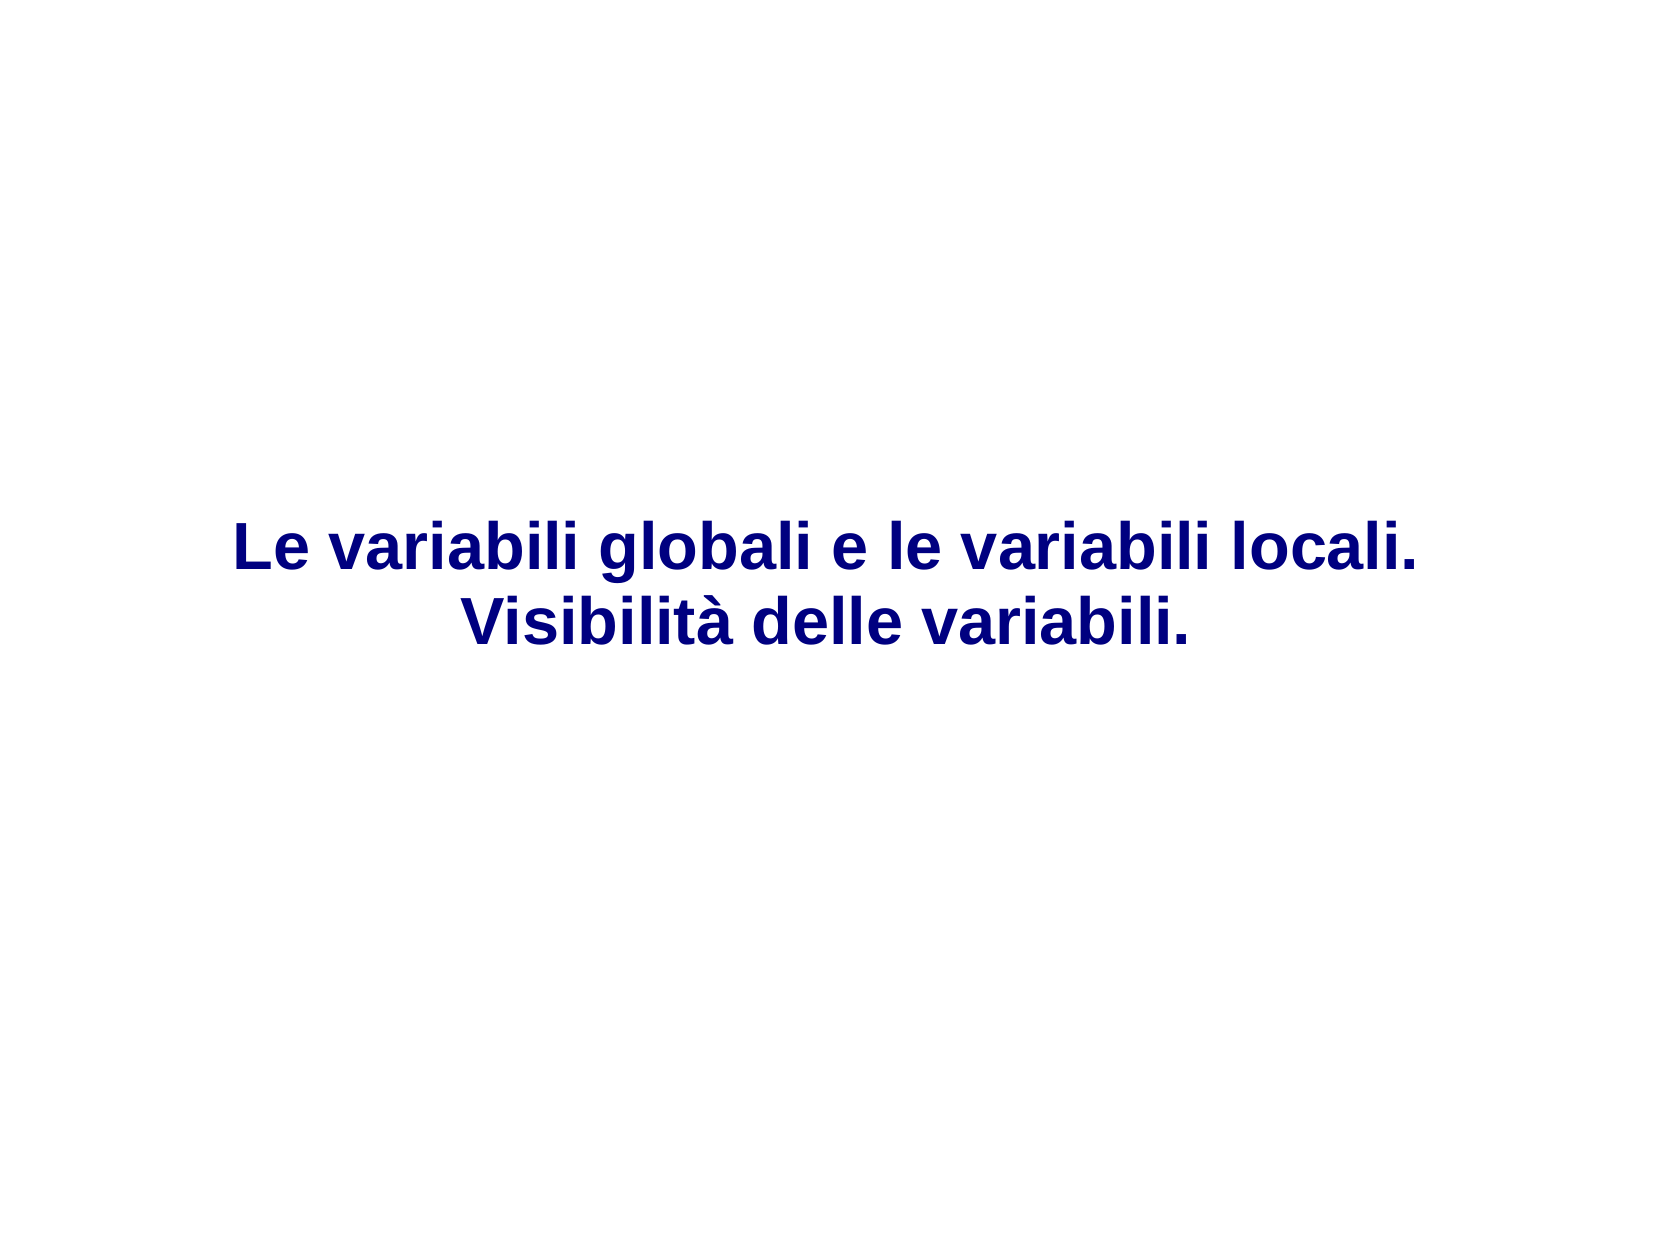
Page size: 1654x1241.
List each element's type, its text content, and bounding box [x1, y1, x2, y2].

text_box Le variabili globali e le variabili locali. Visibilità delle variabili. [29, 501, 1625, 667]
